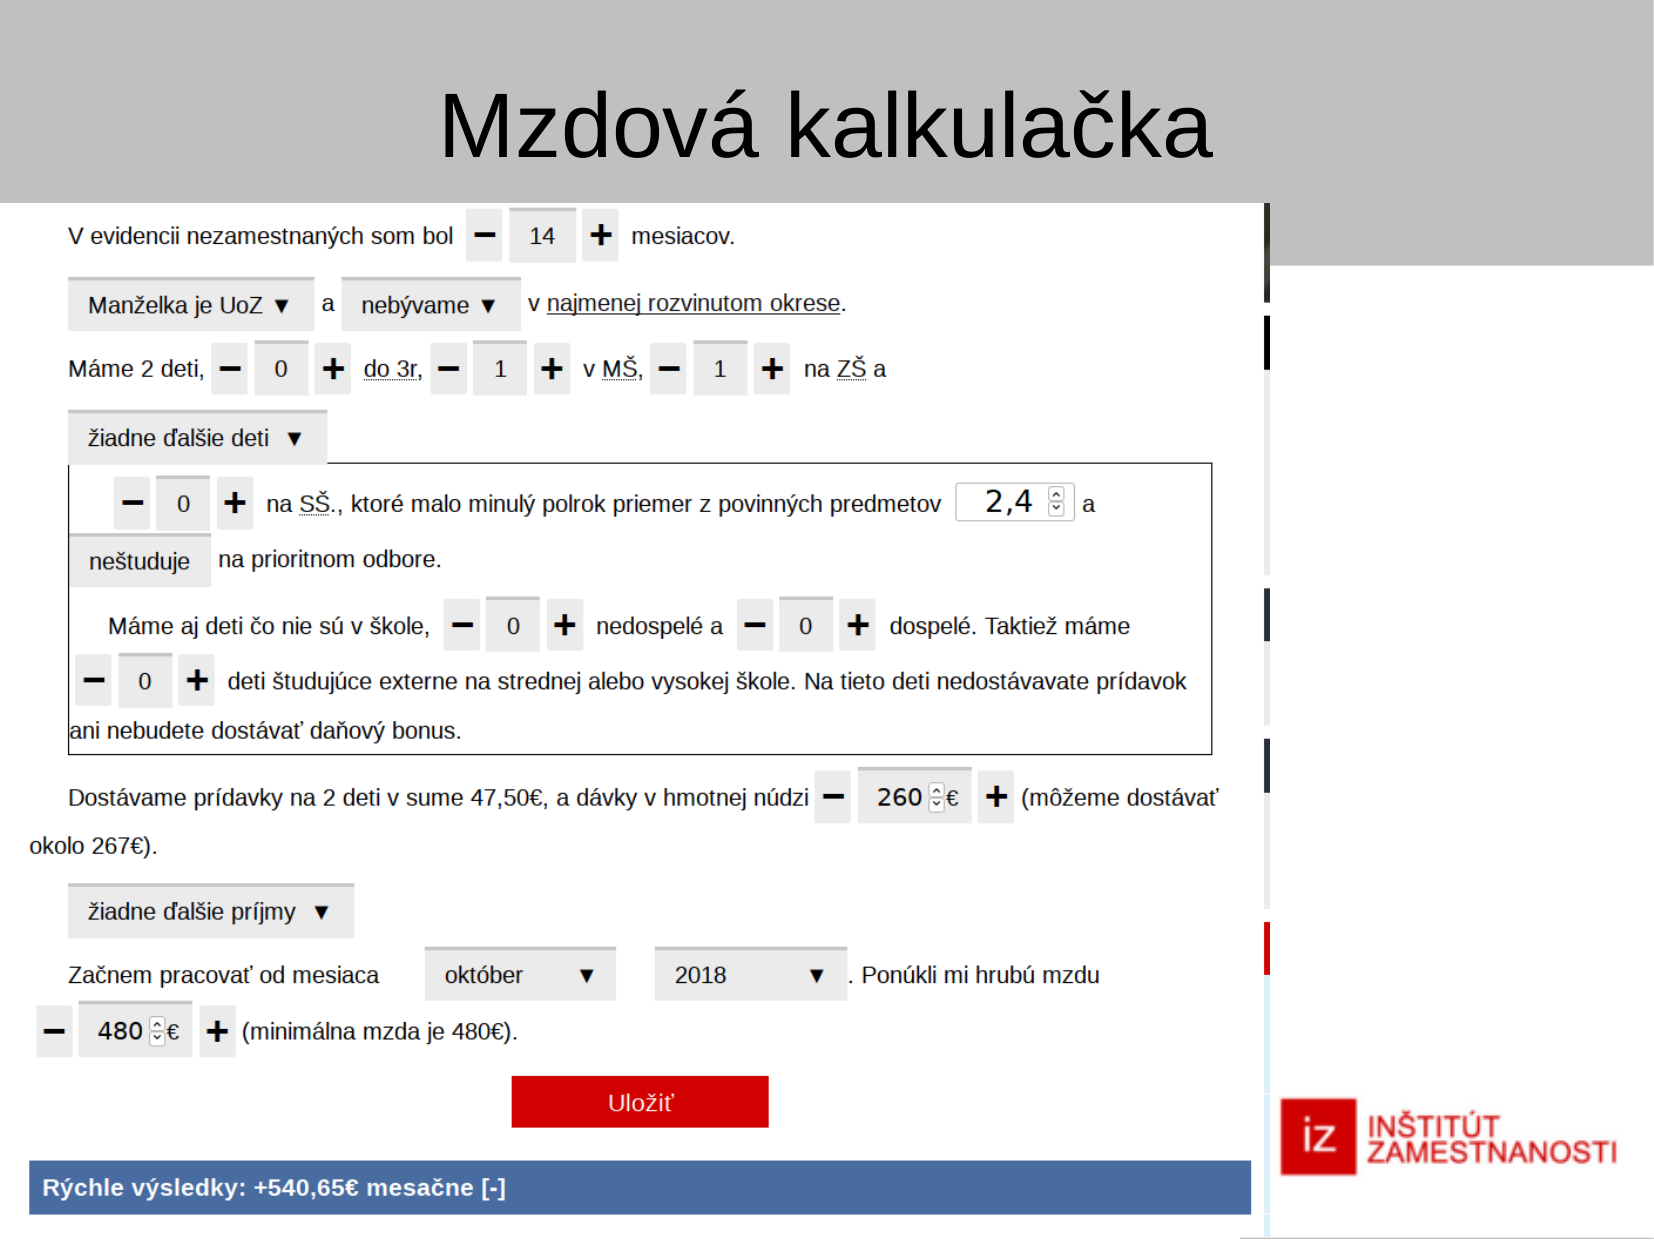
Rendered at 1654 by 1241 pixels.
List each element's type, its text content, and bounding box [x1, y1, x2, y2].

title Mzdová kalkulačka [88, 29, 1565, 237]
picture [0, 203, 1654, 1241]
